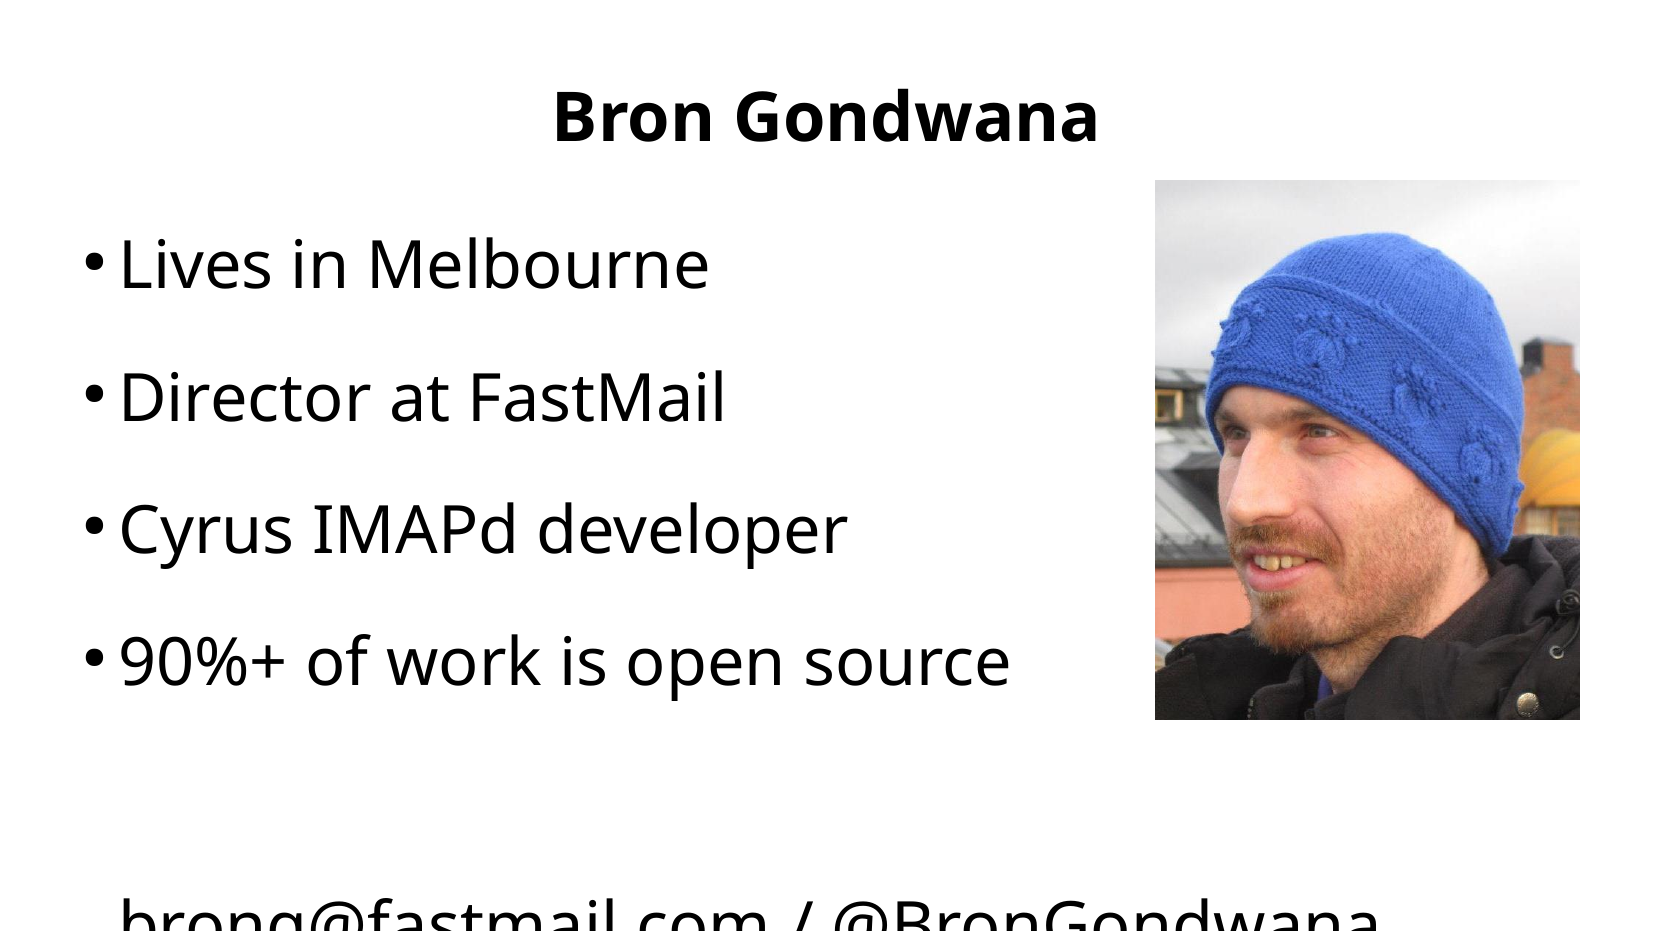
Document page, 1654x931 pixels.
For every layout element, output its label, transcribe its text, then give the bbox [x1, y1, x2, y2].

title Bron Gondwana [82, 37, 1571, 193]
picture [1155, 180, 1580, 721]
subtitle Lives in Melbourne Director at FastMail Cyrus IMAPd developer 90%+ of work is open source brong@fastmail.com / @BronGondwana [82, 217, 1571, 893]
